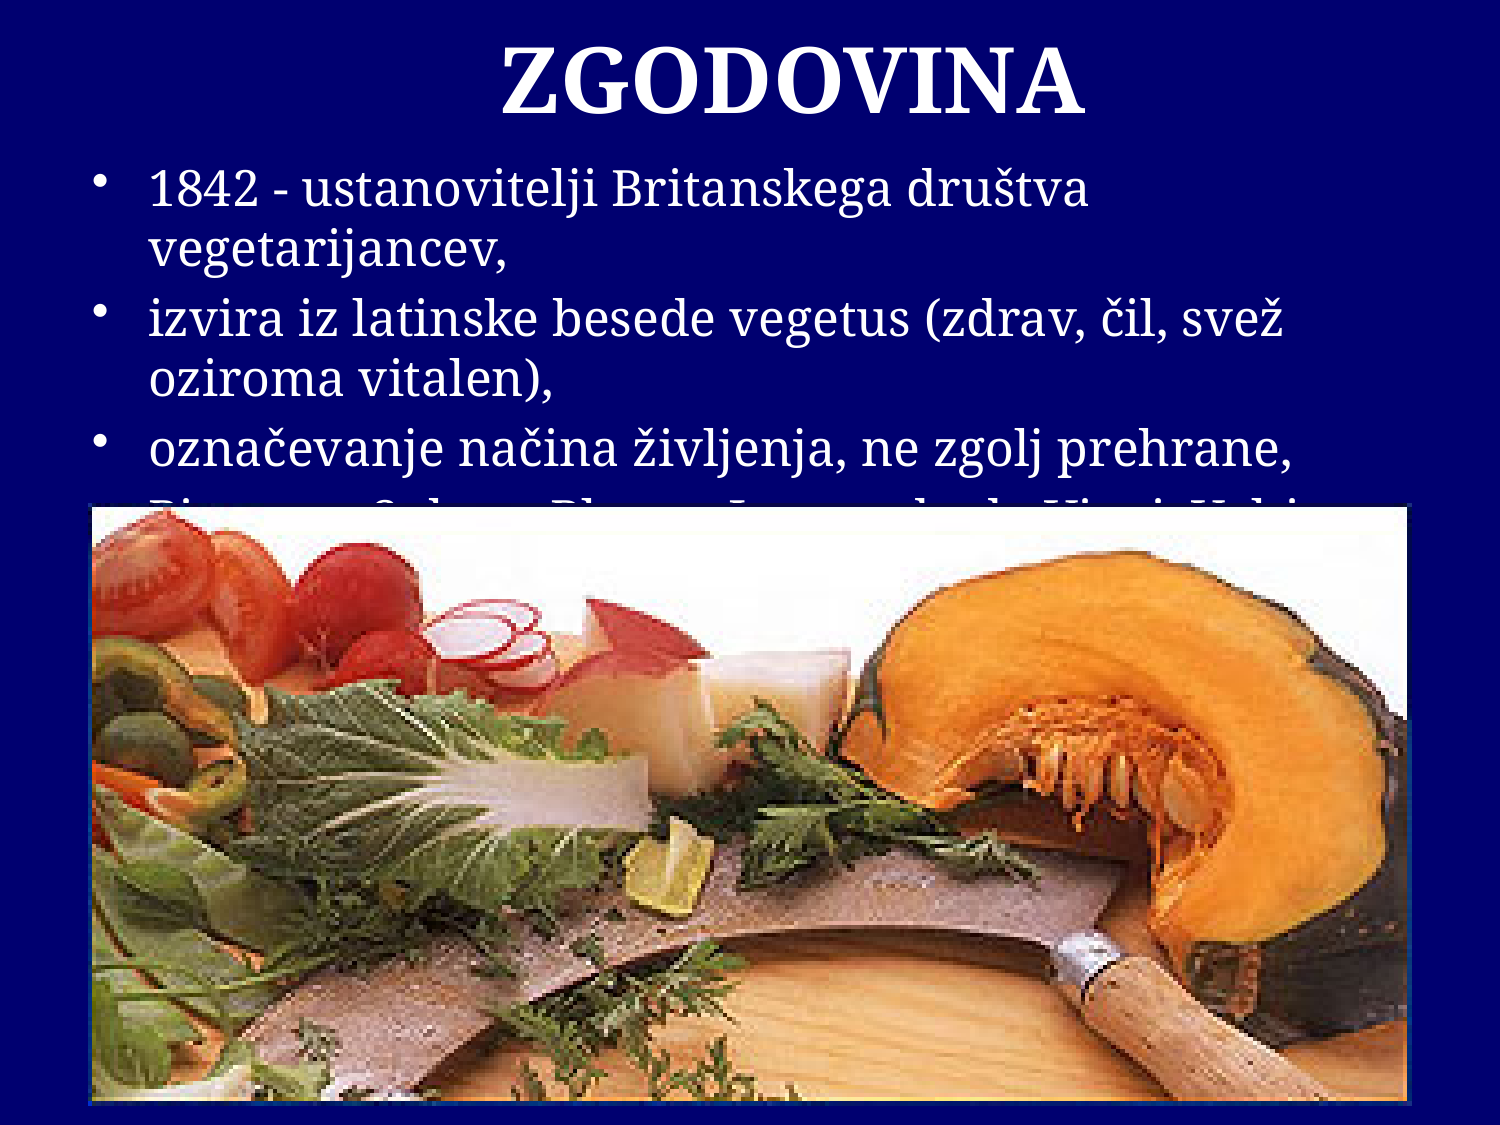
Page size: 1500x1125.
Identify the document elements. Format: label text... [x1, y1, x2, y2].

picture [88, 503, 1412, 1106]
list 1842 - ustanovitelji Britanskega društva vegetarijancev, izvira iz latinske besede vegetus (zdrav, čil, svež oziroma vitalen), označevanje načina življenja, ne zgolj prehrane, Pitagora, Sokrat, Platon, Leonardo da Vinci, Voltiare, Benjamin Franklin, Lev Tolstoj, Albert Einstein, Mahatma Gandhi... [76, 148, 1427, 520]
title ZGODOVINA [159, 0, 1425, 148]
